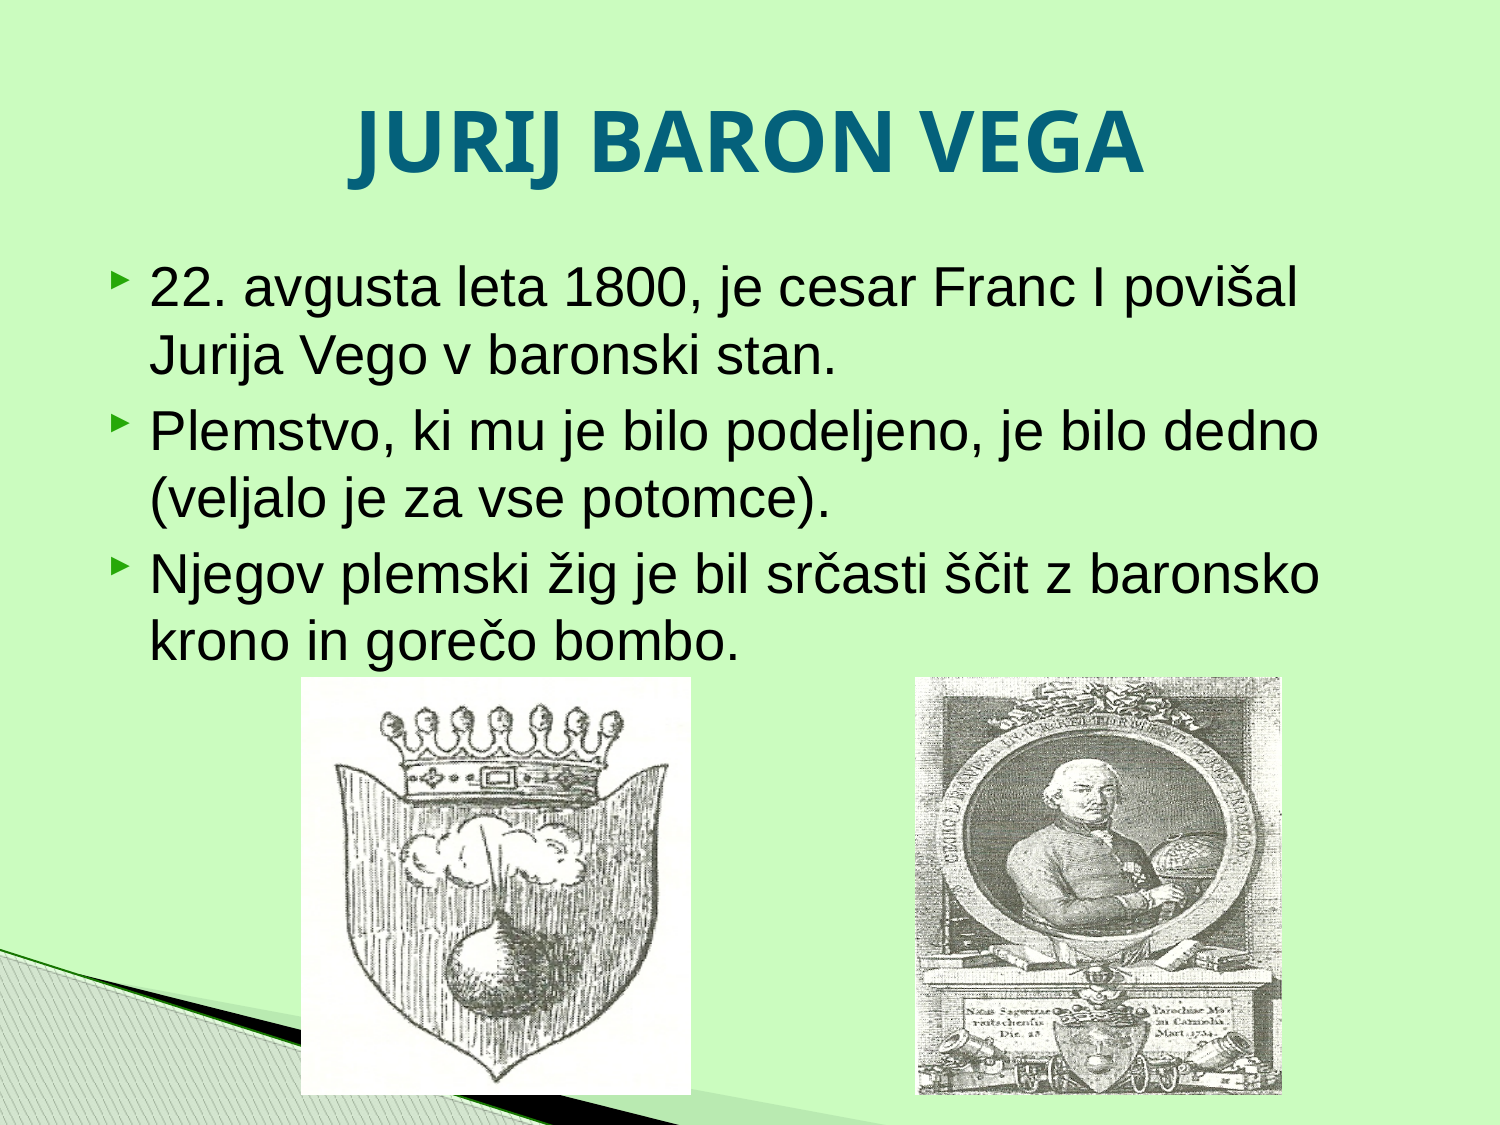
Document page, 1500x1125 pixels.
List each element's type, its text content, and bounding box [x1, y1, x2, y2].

list 22. avgusta leta 1800, je cesar Franc I povišal Jurija Vego v baronski stan. Plemstvo, ki mu je bilo podeljeno, je bilo dedno (veljalo je za vse potomce). Njegov plemski žig je bil srčasti ščit z baronsko krono in gorečo bombo. [75, 242, 1425, 986]
title JURIJ BARON VEGA [75, 45, 1425, 233]
picture [915, 677, 1282, 1095]
picture [301, 677, 691, 1095]
